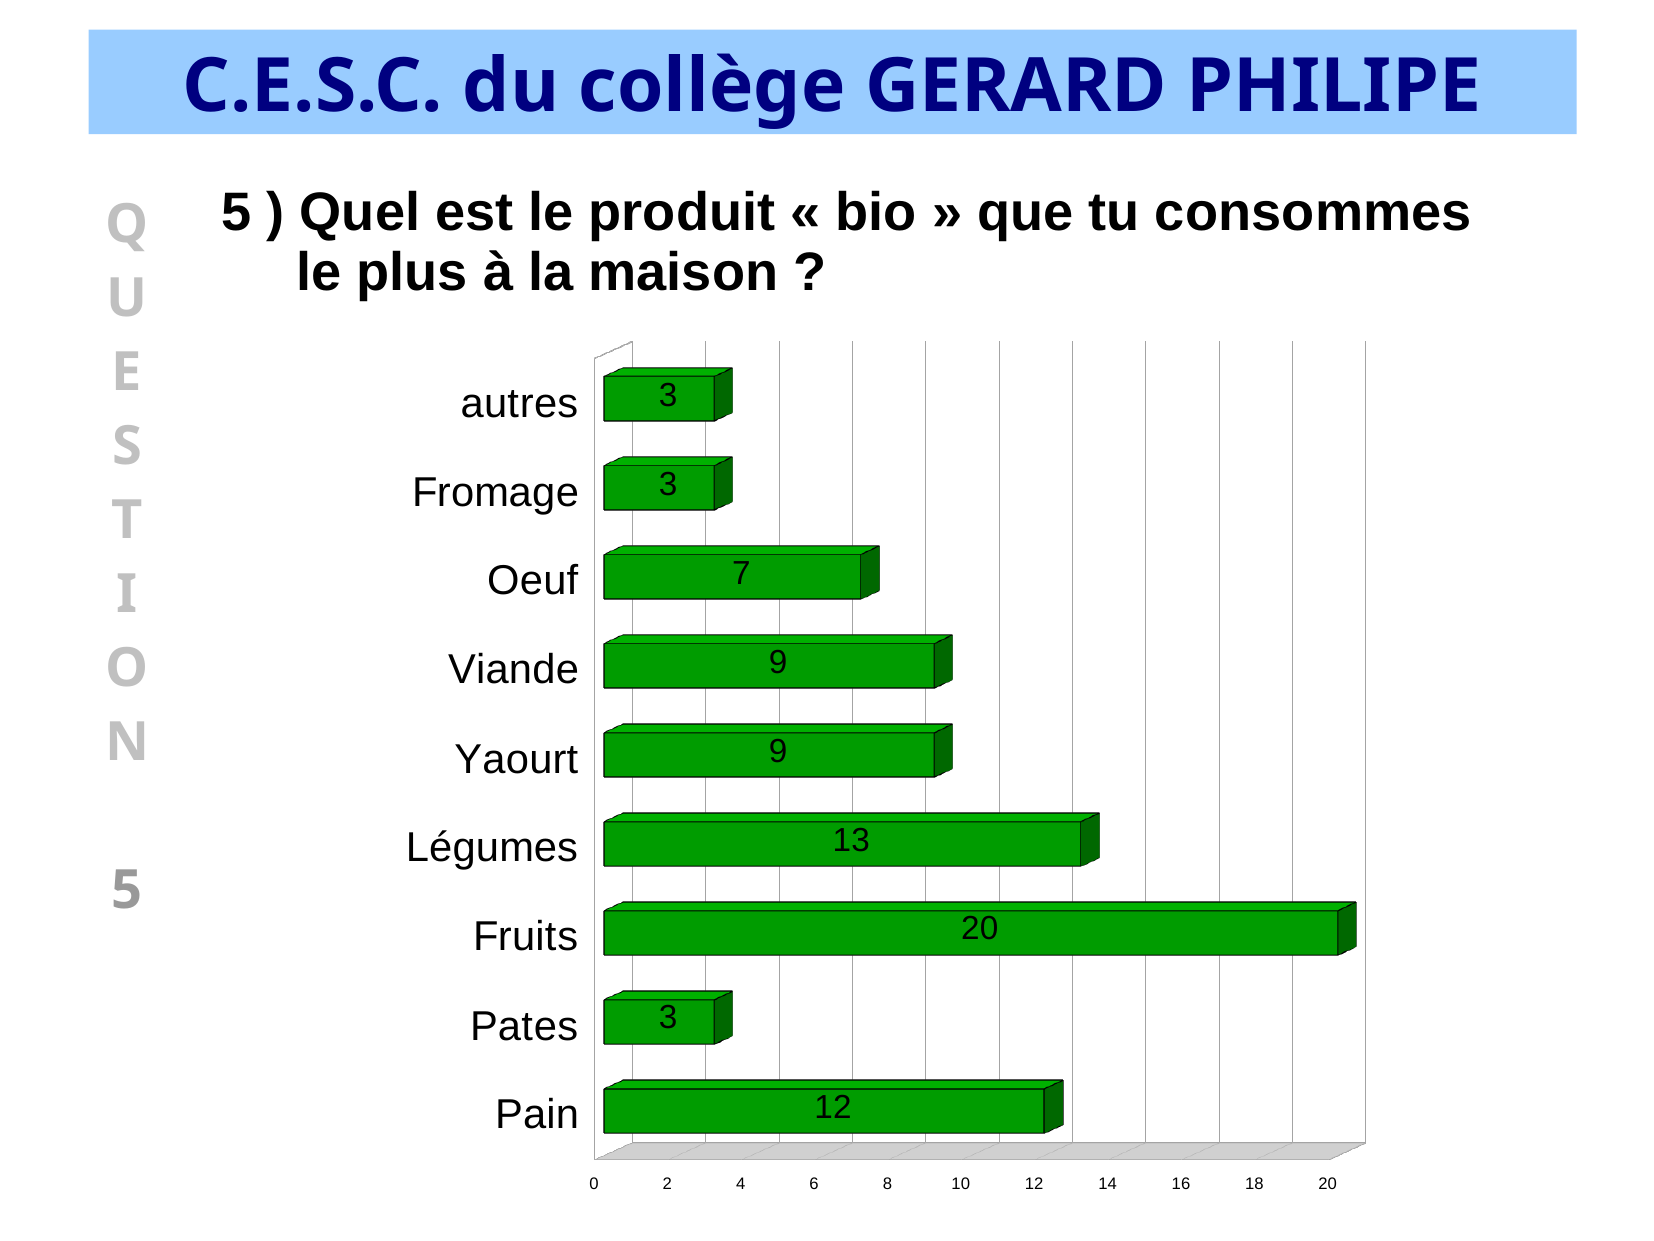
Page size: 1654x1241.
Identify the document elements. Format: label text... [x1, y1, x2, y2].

text_box 5 ) Quel est le produit « bio » que tu consommes le plus à la maison ? [206, 173, 1504, 313]
text_box Q U E S T I O N 5 [88, 177, 166, 1010]
title C.E.S.C. du collège GERARD PHILIPE [88, 29, 1577, 135]
chart [383, 323, 1388, 1211]
